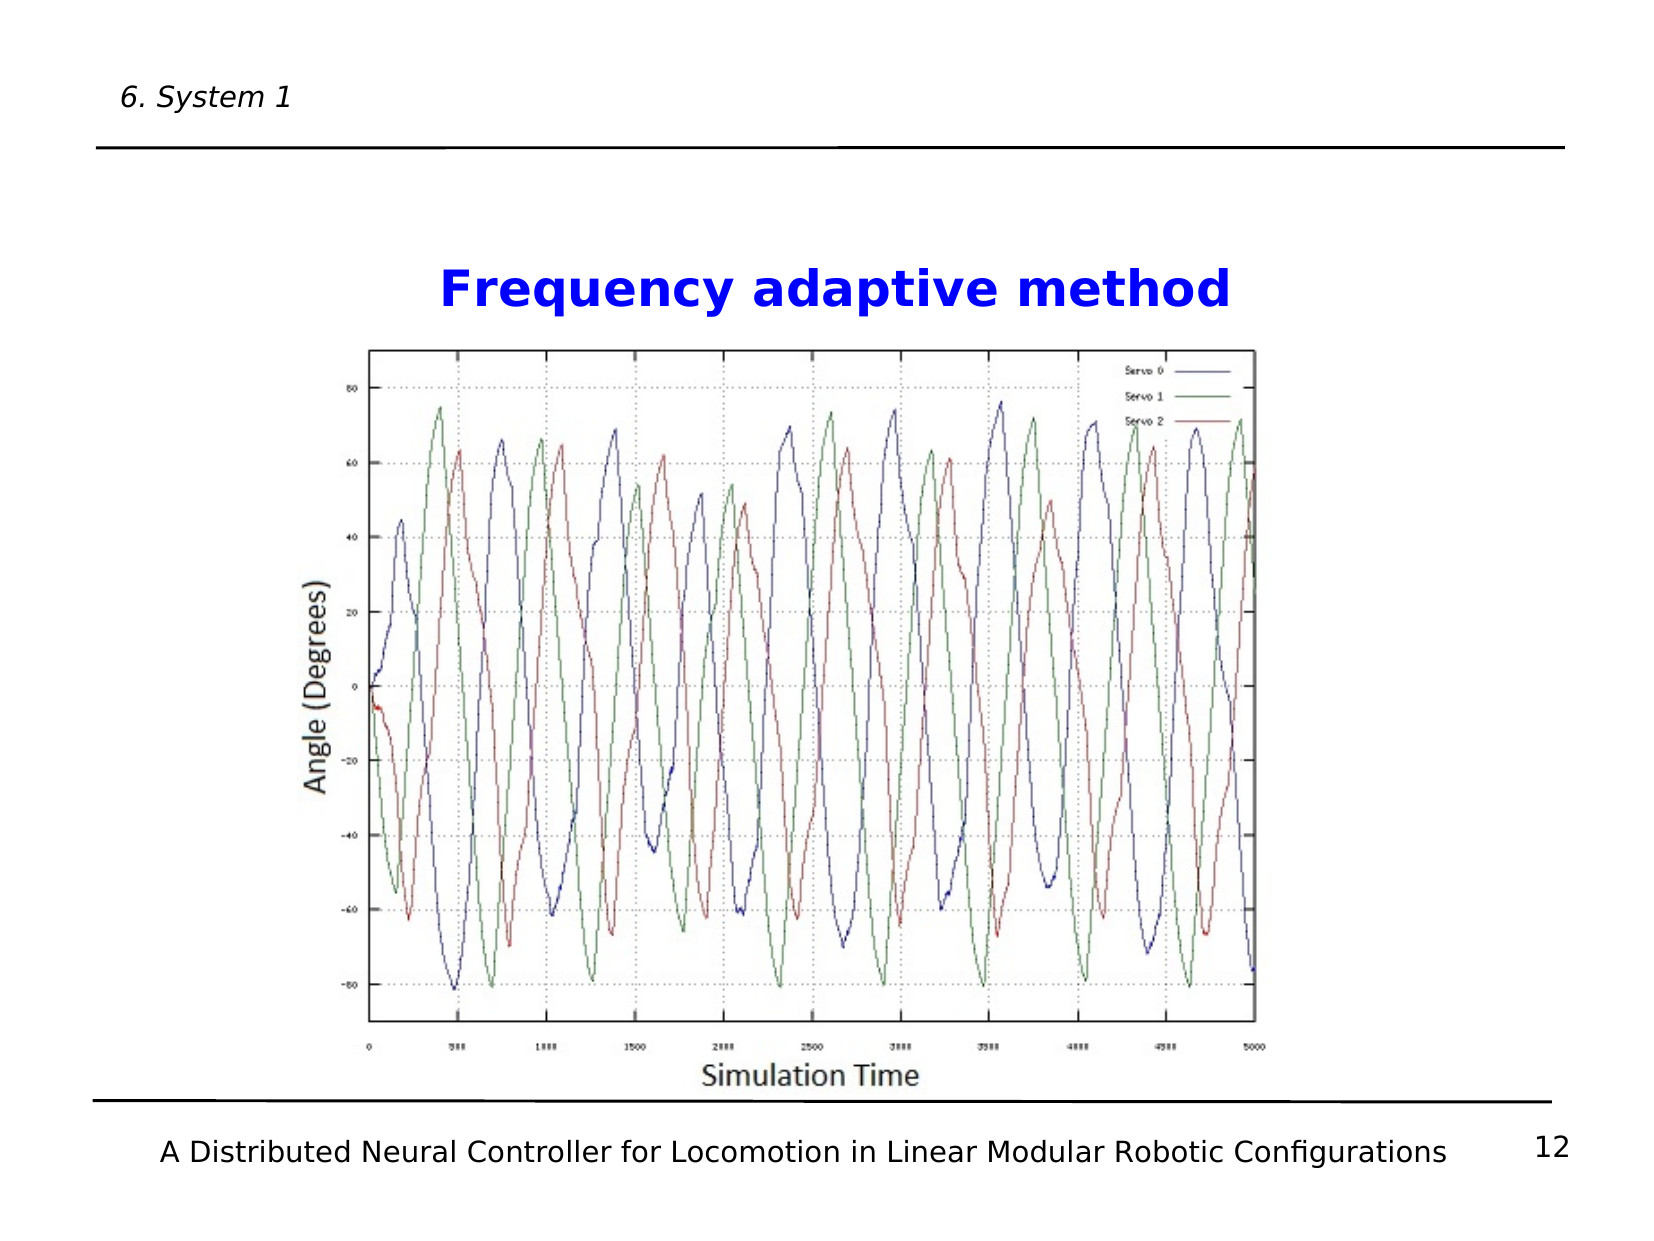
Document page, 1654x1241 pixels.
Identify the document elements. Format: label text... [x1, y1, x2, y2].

text_box A Distributed Neural Controller for Locomotion in Linear Modular Robotic Configurations [145, 1127, 1464, 1177]
text_box Frequency adaptive method [424, 252, 1248, 326]
picture [297, 336, 1307, 1095]
text_box 6. System 1 [104, 72, 309, 122]
